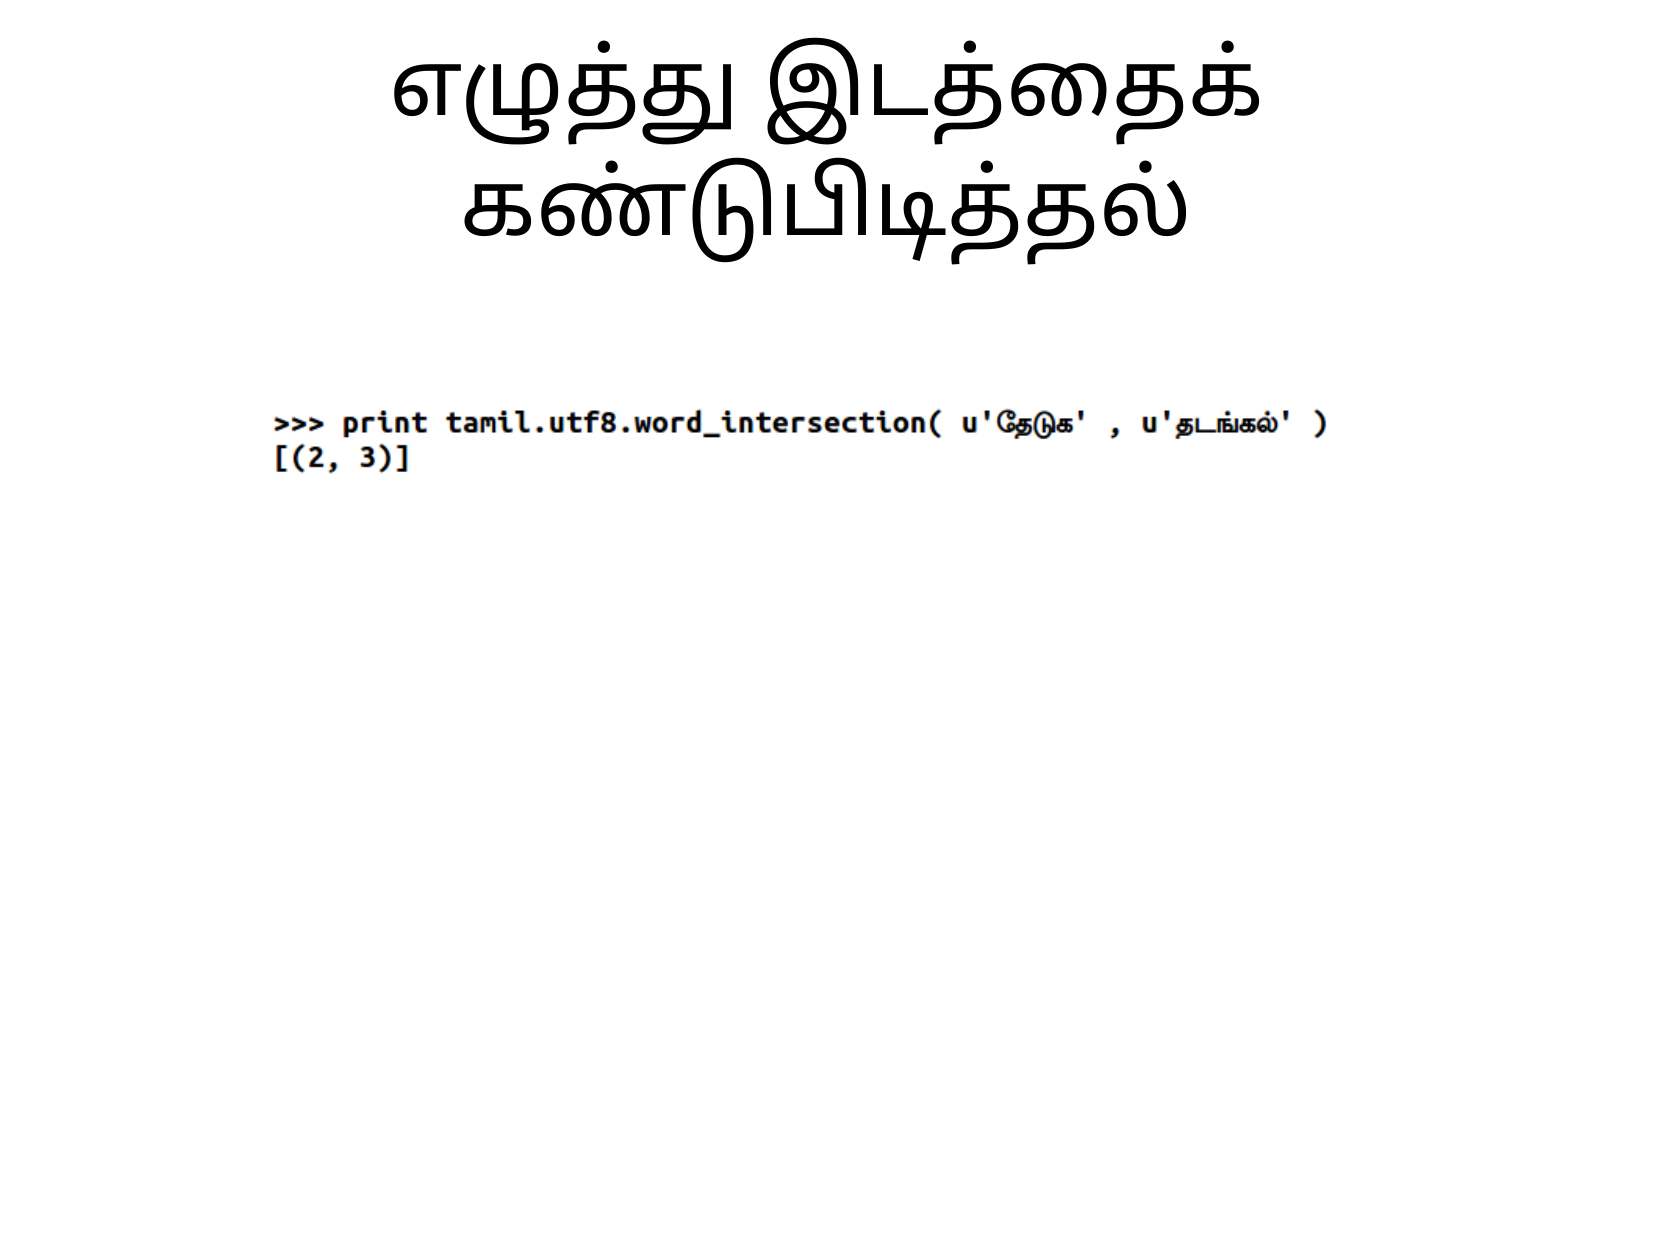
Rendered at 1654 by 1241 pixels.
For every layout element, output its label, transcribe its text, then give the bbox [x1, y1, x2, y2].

picture [272, 403, 1398, 483]
title எழுத்து இடத்தைக் கண்டுபிடித்தல் [82, 49, 1571, 257]
